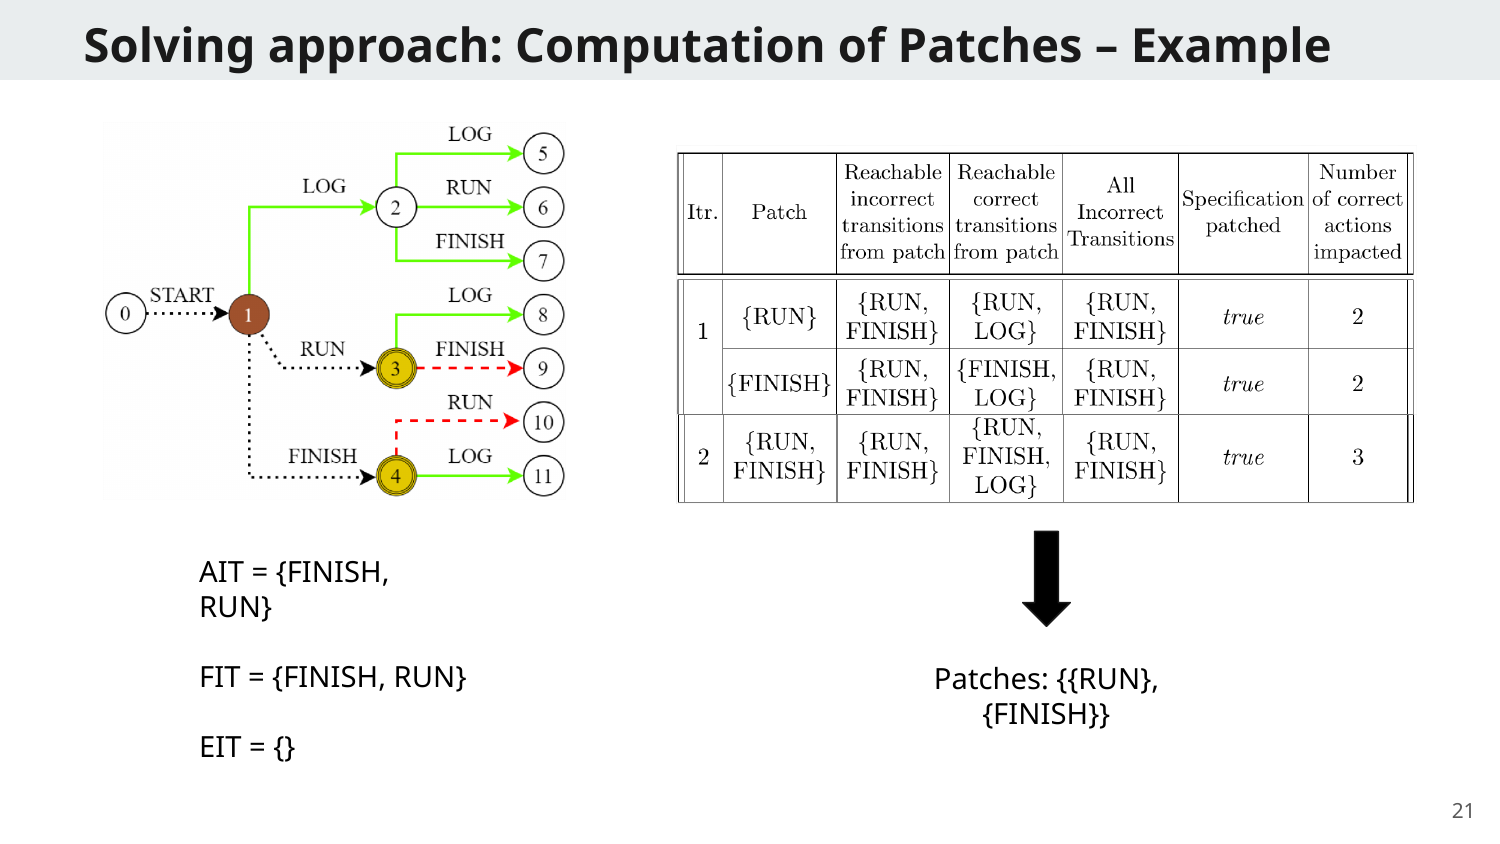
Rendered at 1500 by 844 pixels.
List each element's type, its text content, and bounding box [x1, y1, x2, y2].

text_box [1022, 531, 1071, 627]
text_box Patches: {{RUN}, {FINISH}} [860, 645, 1233, 746]
picture [103, 122, 566, 500]
picture [676, 145, 1417, 504]
title Solving approach: Computation of Patches – Example [68, 0, 1432, 88]
slide_number <numéro> [1400, 779, 1491, 844]
text_box AIT = {FINISH, RUN} FIT = {FINISH, RUN} EIT = {} [184, 538, 484, 778]
